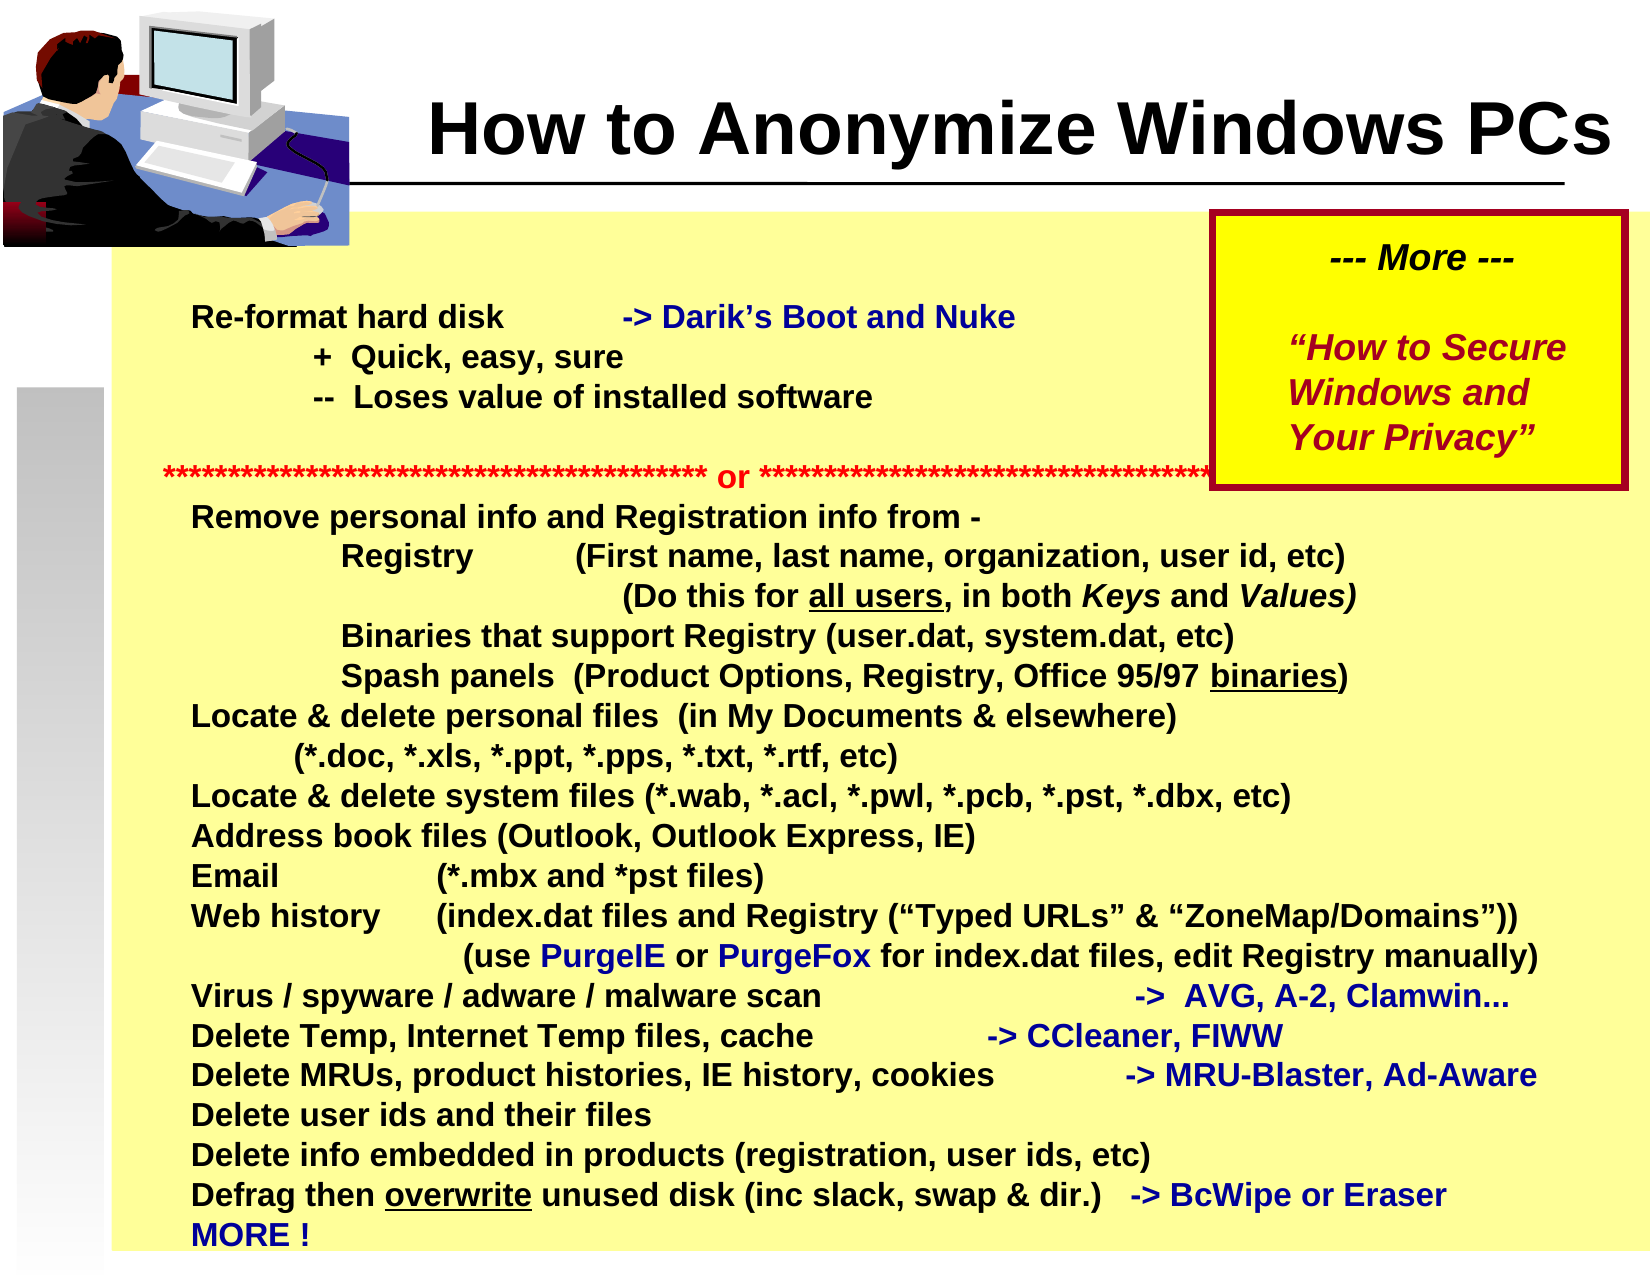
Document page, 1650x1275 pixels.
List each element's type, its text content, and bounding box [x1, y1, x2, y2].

chart [0, 11, 356, 250]
text_box Re-format hard disk -> Darik’s Boot and Nuke + Quick, easy, sure -- Loses value of installed software ****************************************** or ******************************************* Remove personal info and Registration info from - Registry (First name, last name, organization, user id, etc) (Do this for all users, in both Keys and Values) Binaries that support Registry (user.dat, system.dat, etc) Spash panels (Product Options, Registry, Office 95/97 binaries) Locate & delete personal files (in My Documents & elsewhere) (*.doc, *.xls, *.ppt, *.pps, *.txt, *.rtf, etc) Locate & delete system files (*.wab, *.acl, *.pwl, *.pcb, *.pst, *.dbx, etc) Address book files (Outlook, Outlook Express, IE) Email (*.mbx and *pst files) Web history (index.dat files and Registry (“Typed URLs” & “ZoneMap/Domains”)) (use PurgeIE or PurgeFox for index.dat files, edit Registry manually) Virus / spyware / adware / malware scan -> AVG, A-2, Clamwin... Delete Temp, Internet Temp files, cache -> CCleaner, FIWW Delete MRUs, product histories, IE history, cookies -> MRU-Blaster, Ad-Aware Delete user ids and their files Delete info embedded in products (registration, user ids, etc) Defrag then overwrite unused disk (inc slack, swap & dir.) -> BcWipe or Eraser MORE ! [148, 287, 1555, 1262]
text_box --- More --- “How to Secure Windows and Your Privacy” [1272, 224, 1582, 466]
text_box How to Anonymize Windows PCs [412, 71, 1630, 178]
text_box [16, 387, 105, 1275]
text_box [112, 212, 1650, 1251]
